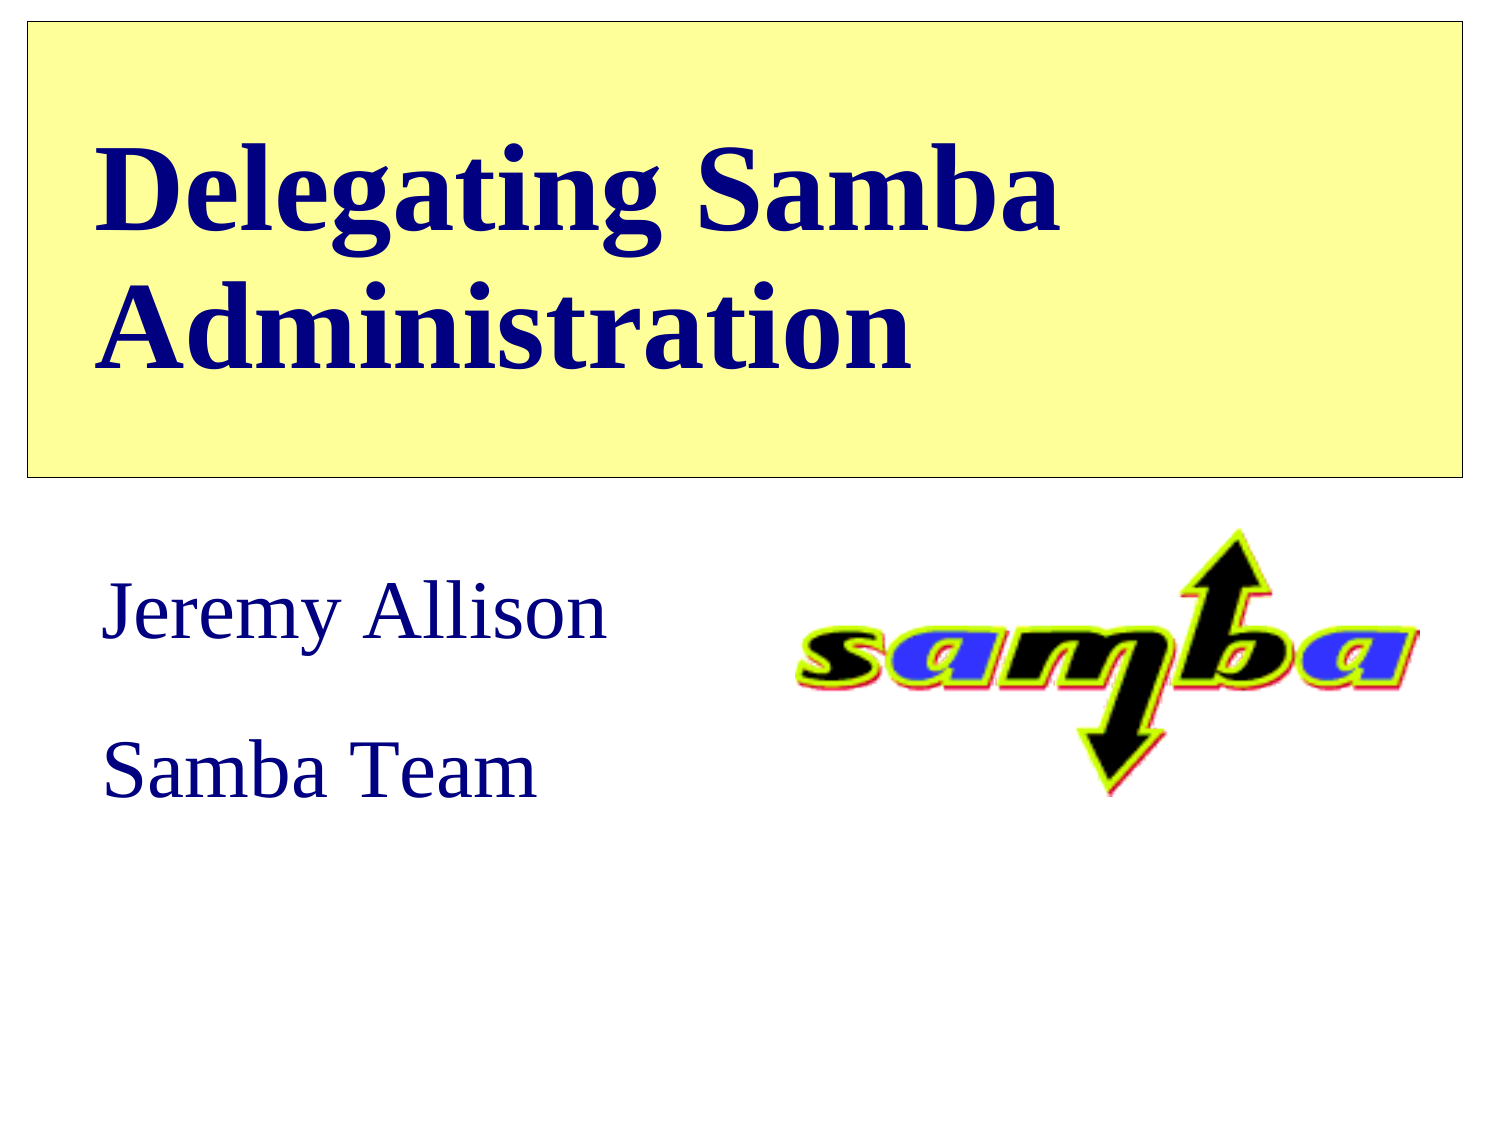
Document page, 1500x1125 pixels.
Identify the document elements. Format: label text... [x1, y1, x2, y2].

title Delegating Samba Administration [94, 118, 1454, 396]
picture [795, 528, 1420, 797]
subtitle Jeremy Allison Samba Team [86, 575, 782, 878]
